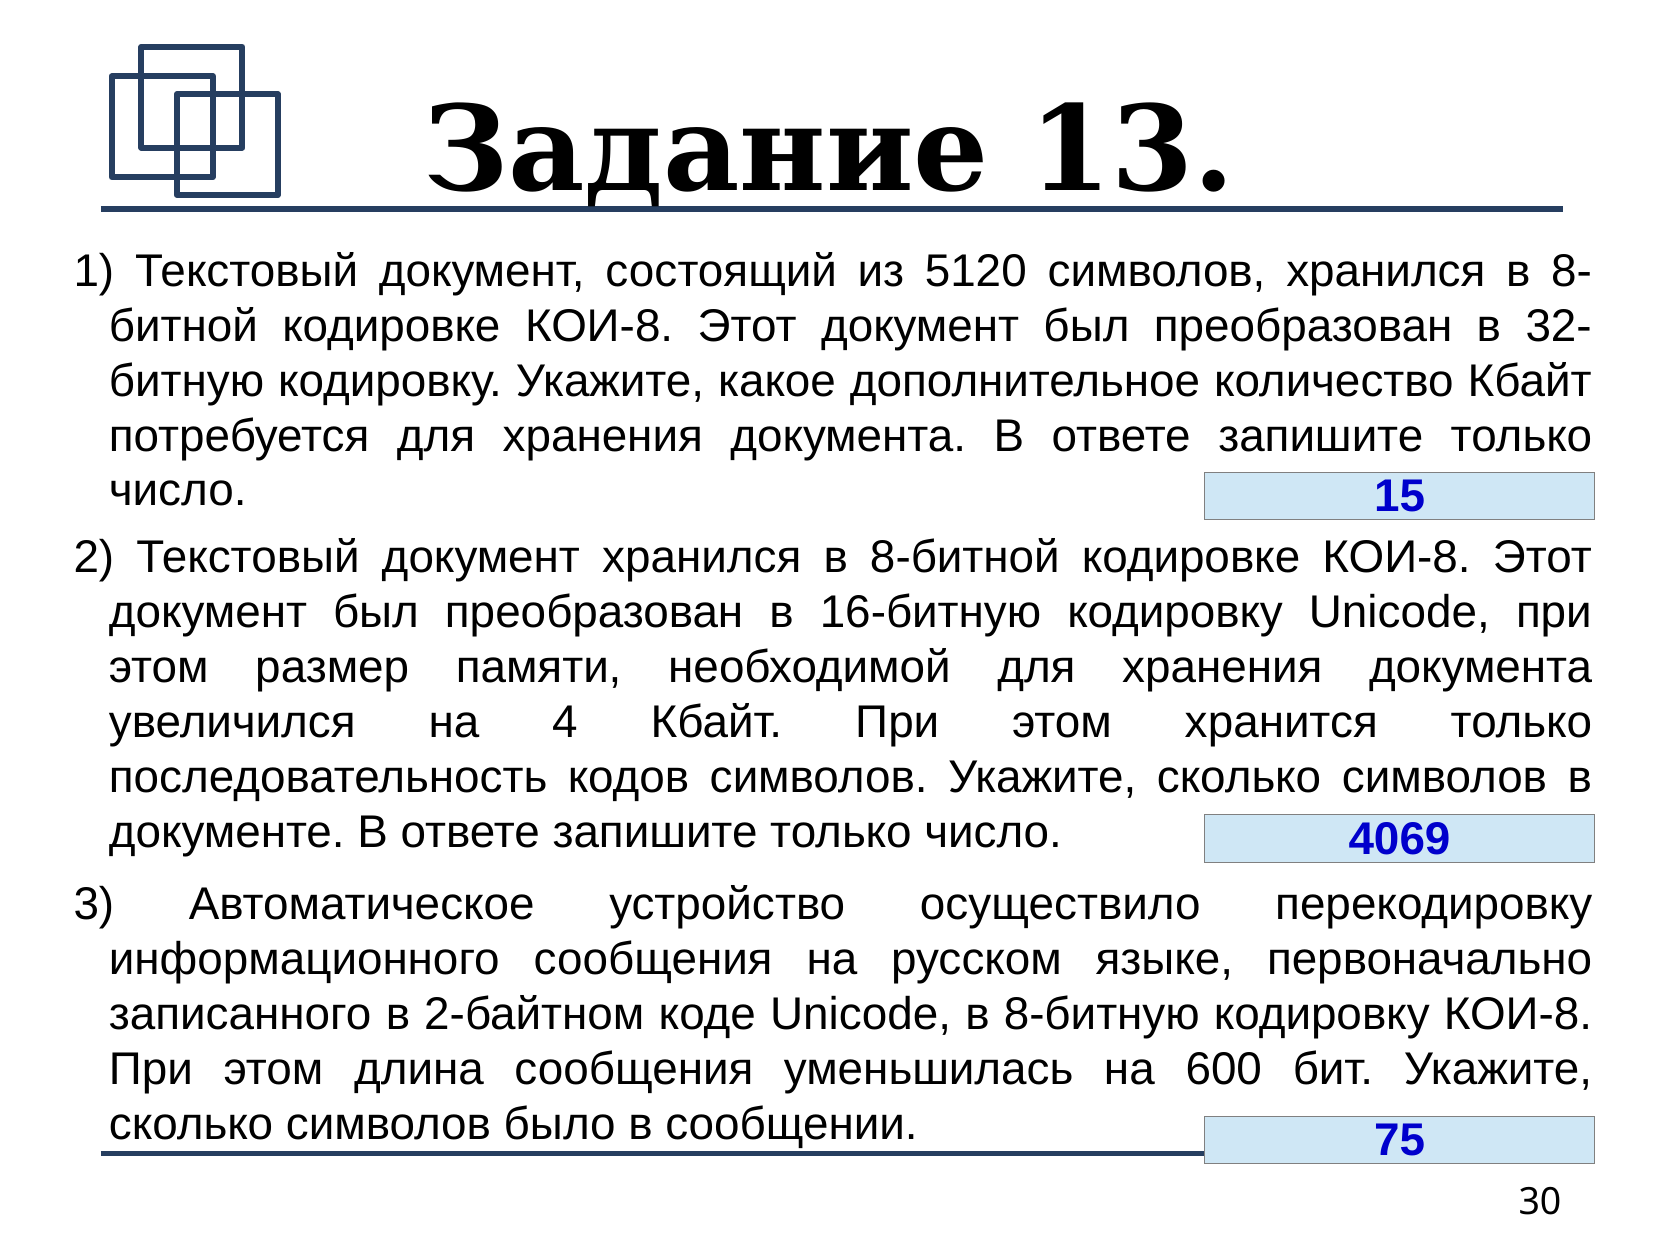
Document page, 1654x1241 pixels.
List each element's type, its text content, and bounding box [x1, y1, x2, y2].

text_box Текстовый документ, состоящий из 5120 символов, хранился в 8-битной кодировке КОИ-8. Этот документ был преобразован в 32-битную кодировку. Укажите, какое дополнительное количество Кбайт потребуется для хранения документа. В ответе запишите только число. Текстовый документ хранился в 8-битной кодировке КОИ-8. Этот документ был преобразован в 16-битную кодировку Unicode, при этом размер памяти, необходимой для хранения документа увеличился на 4 Кбайт. При этом хранится только последовательность кодов символов. Укажите, сколько символов в документе. В ответе запишите только число. Автоматическое устройство осуществило перекодировку информационного сообщения на русском языке, первоначально записанного в 2-байтном коде Unicode, в 8-битную кодировку КОИ-8. При этом длина сообщения уменьшилась на 600 бит. Укажите, сколько символов было в сообщении. [58, 232, 1609, 1158]
title Задание 13. [82, 64, 1571, 232]
text_box 75 [1204, 1116, 1595, 1164]
text_box 15 [1204, 472, 1595, 520]
text_box 4069 [1204, 814, 1595, 863]
